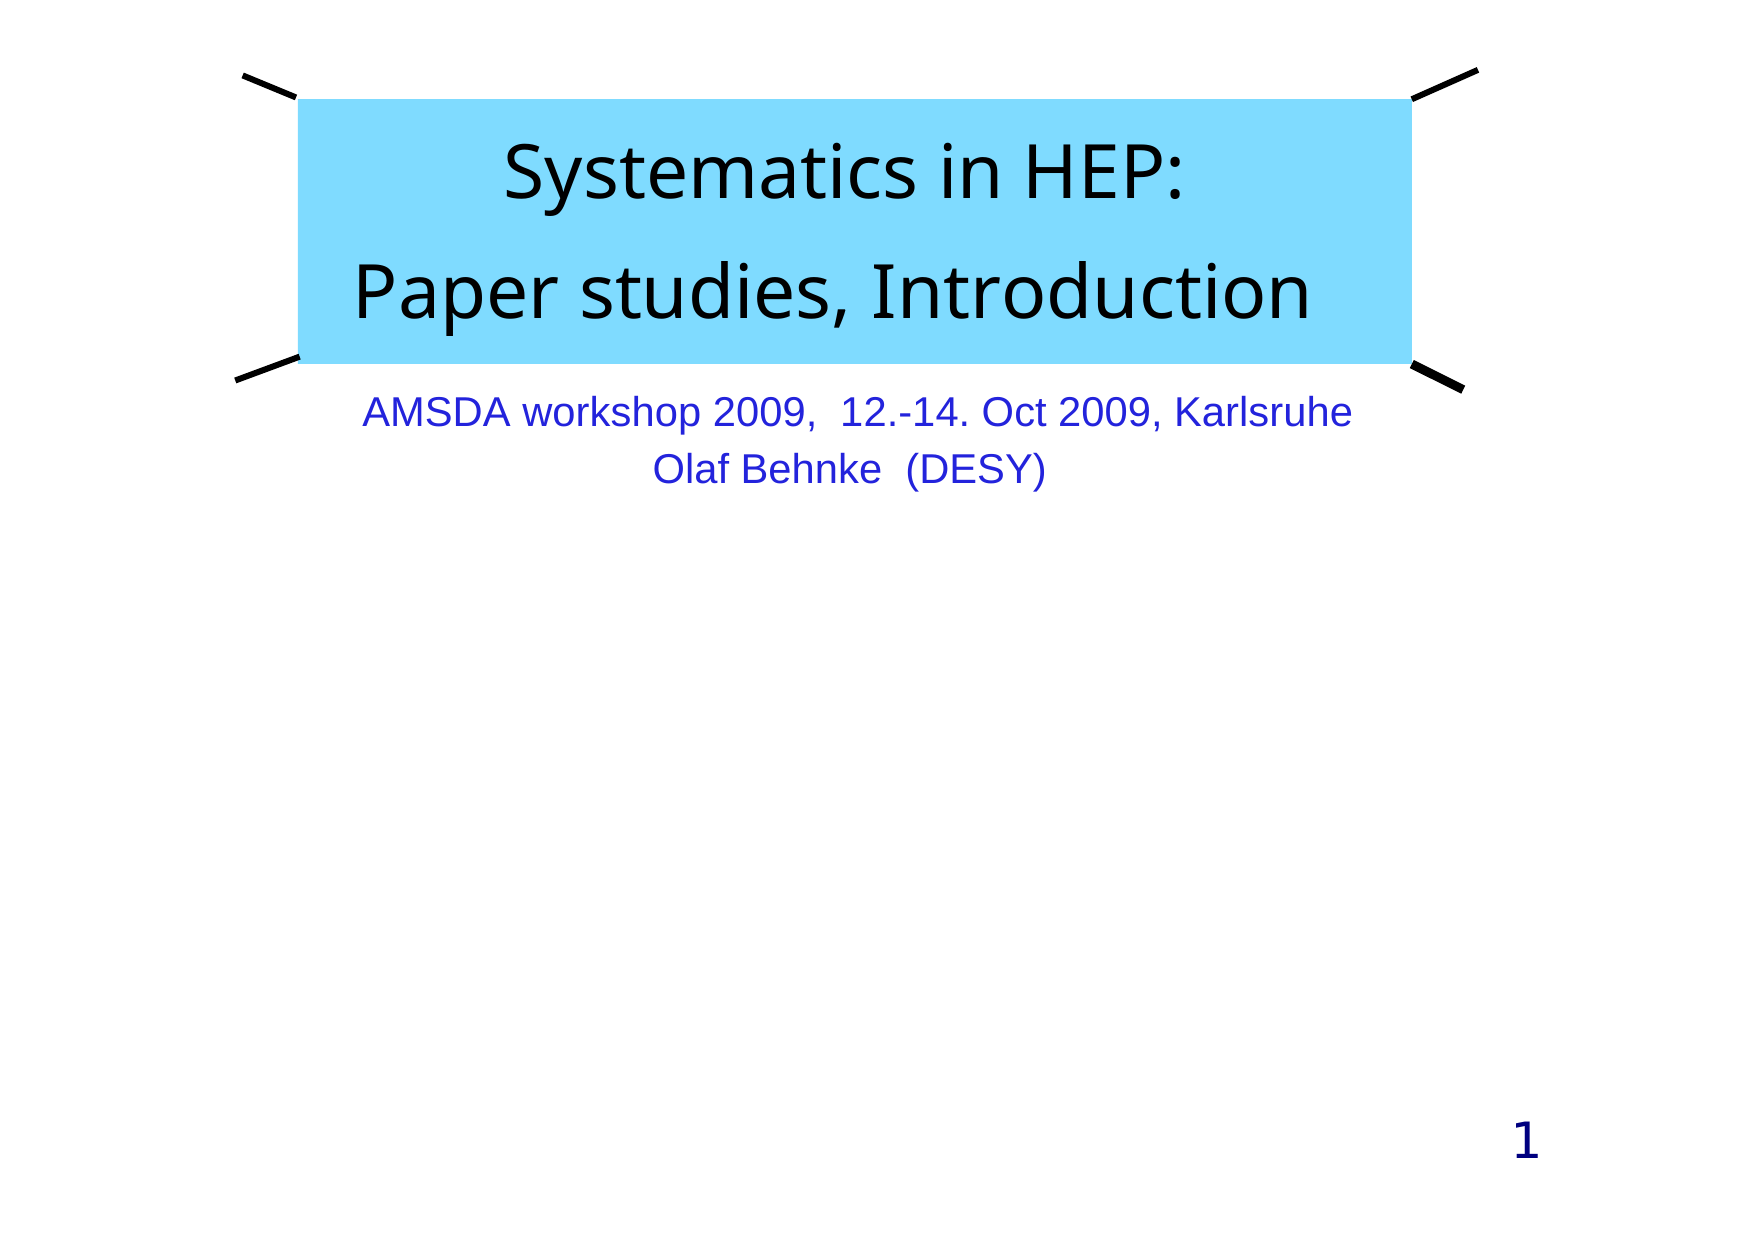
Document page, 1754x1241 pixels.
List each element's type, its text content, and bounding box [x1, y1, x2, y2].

text_box 1 [1513, 1112, 1754, 1171]
text_box Systematics in HEP: Paper studies, Introduction [297, 99, 1412, 364]
title Olaf Behnke (DESY) [151, 434, 1549, 504]
title AMSDA workshop 2009, 12.-14. Oct 2009, Karlsruhe [142, 367, 1574, 456]
